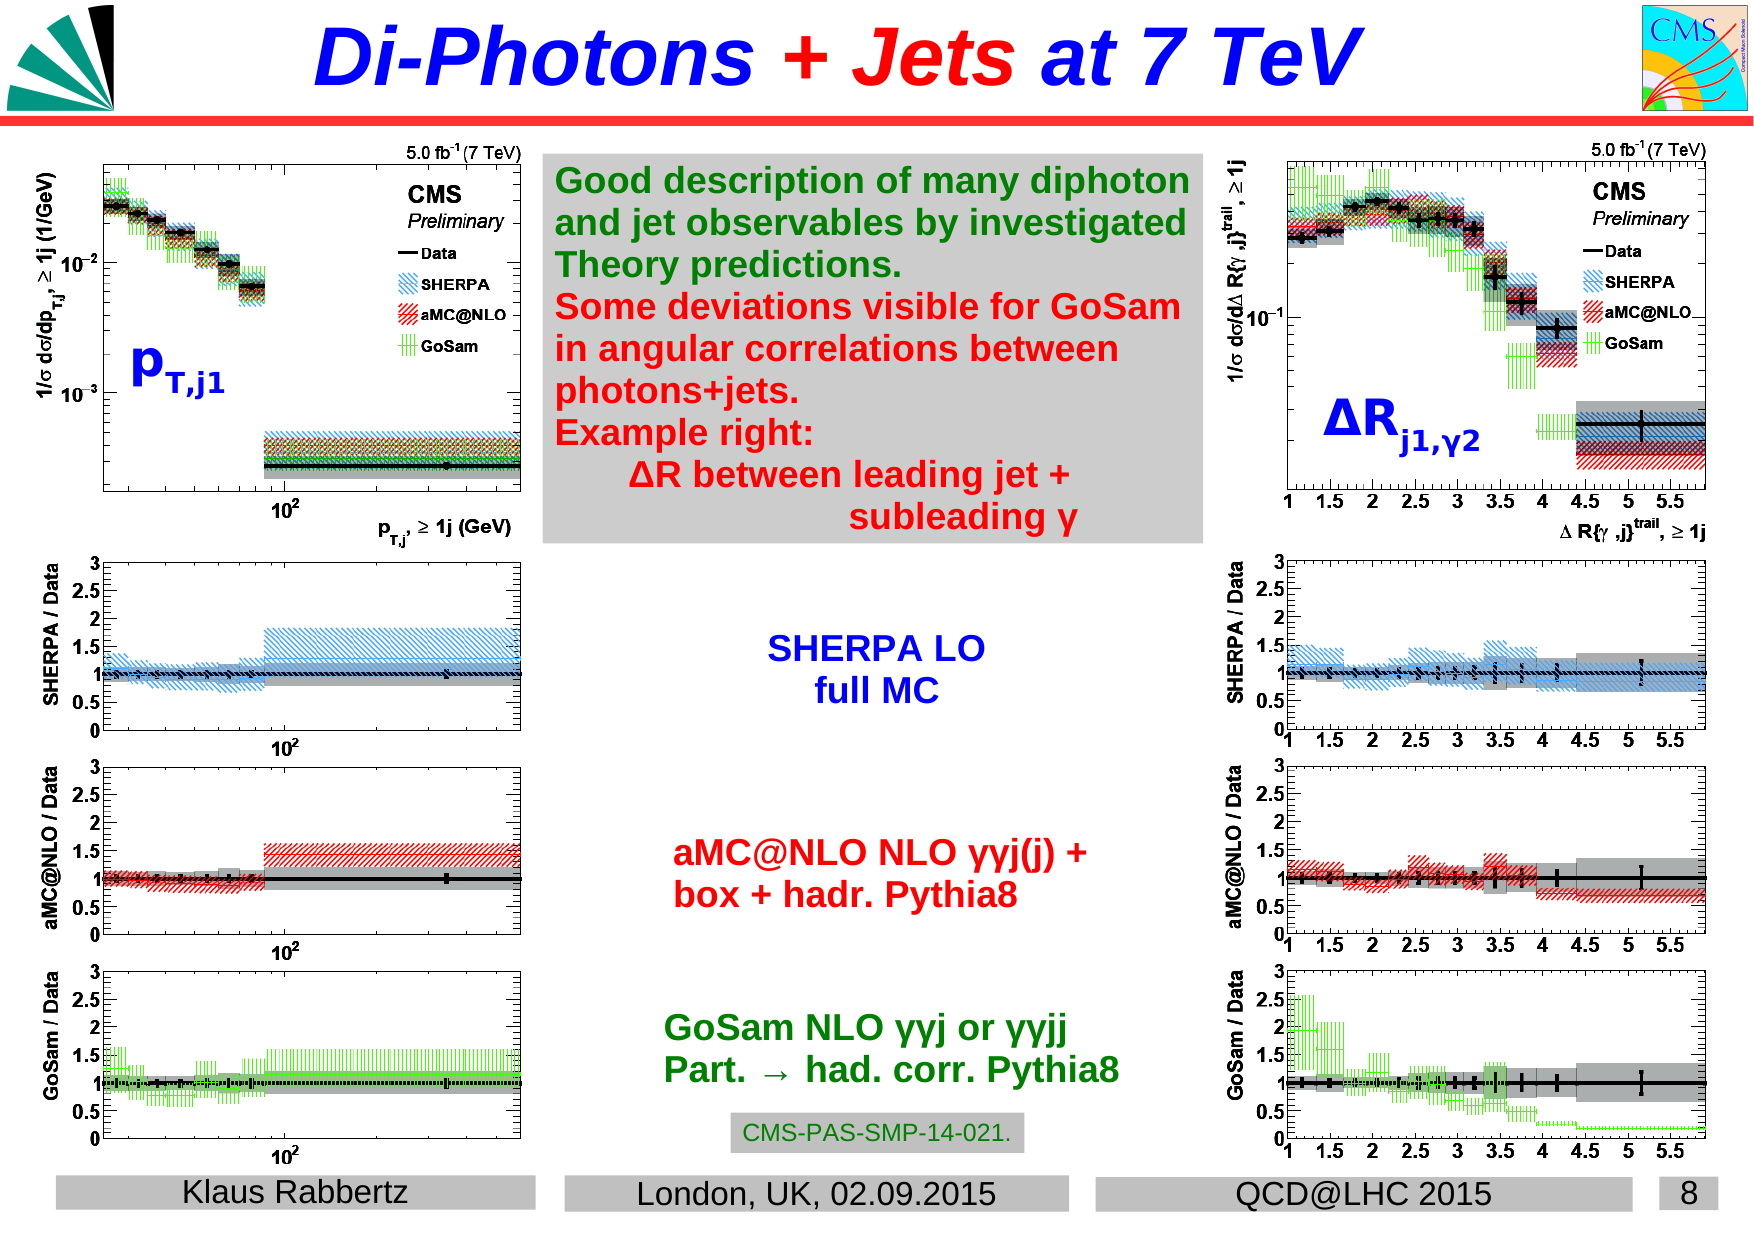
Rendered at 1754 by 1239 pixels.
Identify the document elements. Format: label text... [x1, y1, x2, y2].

text_box aMC@NLO NLO γγj(j) + box + hadr. Pythia8 [661, 825, 1101, 922]
picture [1204, 140, 1724, 1164]
text_box SHERPA LO full MC [755, 621, 993, 718]
text_box Good description of many diphoton and jet observables by investigated Theory predictions. Some deviations visible for GoSam in angular correlations between photons+jets. Example right: ΔR between leading jet + subleading γ [542, 153, 1203, 544]
picture [7, 5, 114, 112]
text_box ΔRj1,γ2 [1311, 383, 1494, 465]
picture [1642, 5, 1748, 111]
text_box pT,j1 [117, 324, 235, 406]
picture [20, 143, 539, 1164]
text_box CMS-PAS-SMP-14-021. [730, 1112, 1023, 1153]
title Di-Photons + Jets at 7 TeV [129, 0, 1545, 114]
text_box GoSam NLO γγj or γγjj Part. → had. corr. Pythia8 [651, 1000, 1130, 1097]
